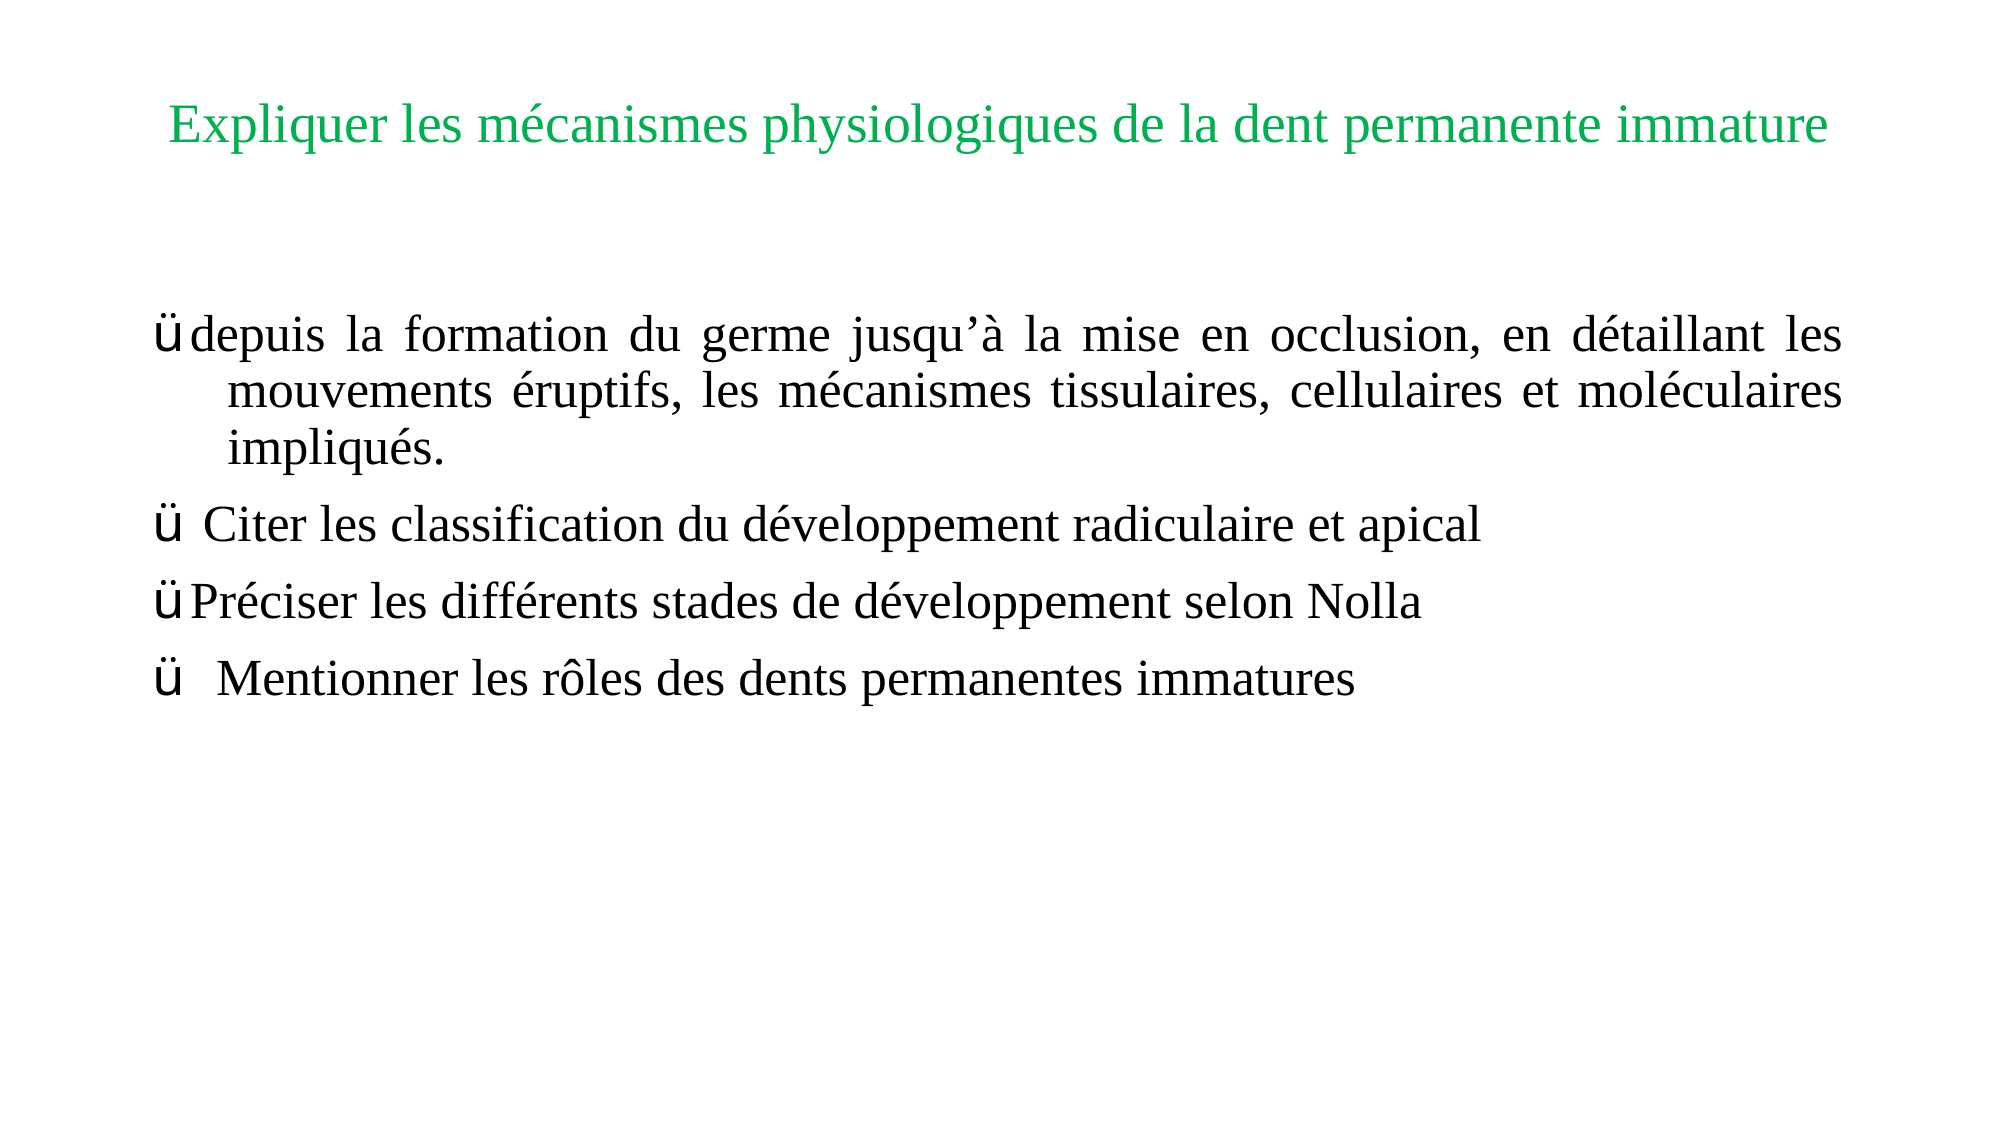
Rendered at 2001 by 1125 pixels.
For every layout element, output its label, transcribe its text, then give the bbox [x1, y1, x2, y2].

title Expliquer les mécanismes physiologiques de la dent permanente immature [137, 59, 1863, 278]
list depuis la formation du germe jusqu’à la mise en occlusion, en détaillant les mouvements éruptifs, les mécanismes tissulaires, cellulaires et moléculaires impliqués. Citer les classification du développement radiculaire et apical Préciser les différents stades de développement selon Nolla Mentionner les rôles des dents permanentes immatures [137, 299, 1863, 1014]
